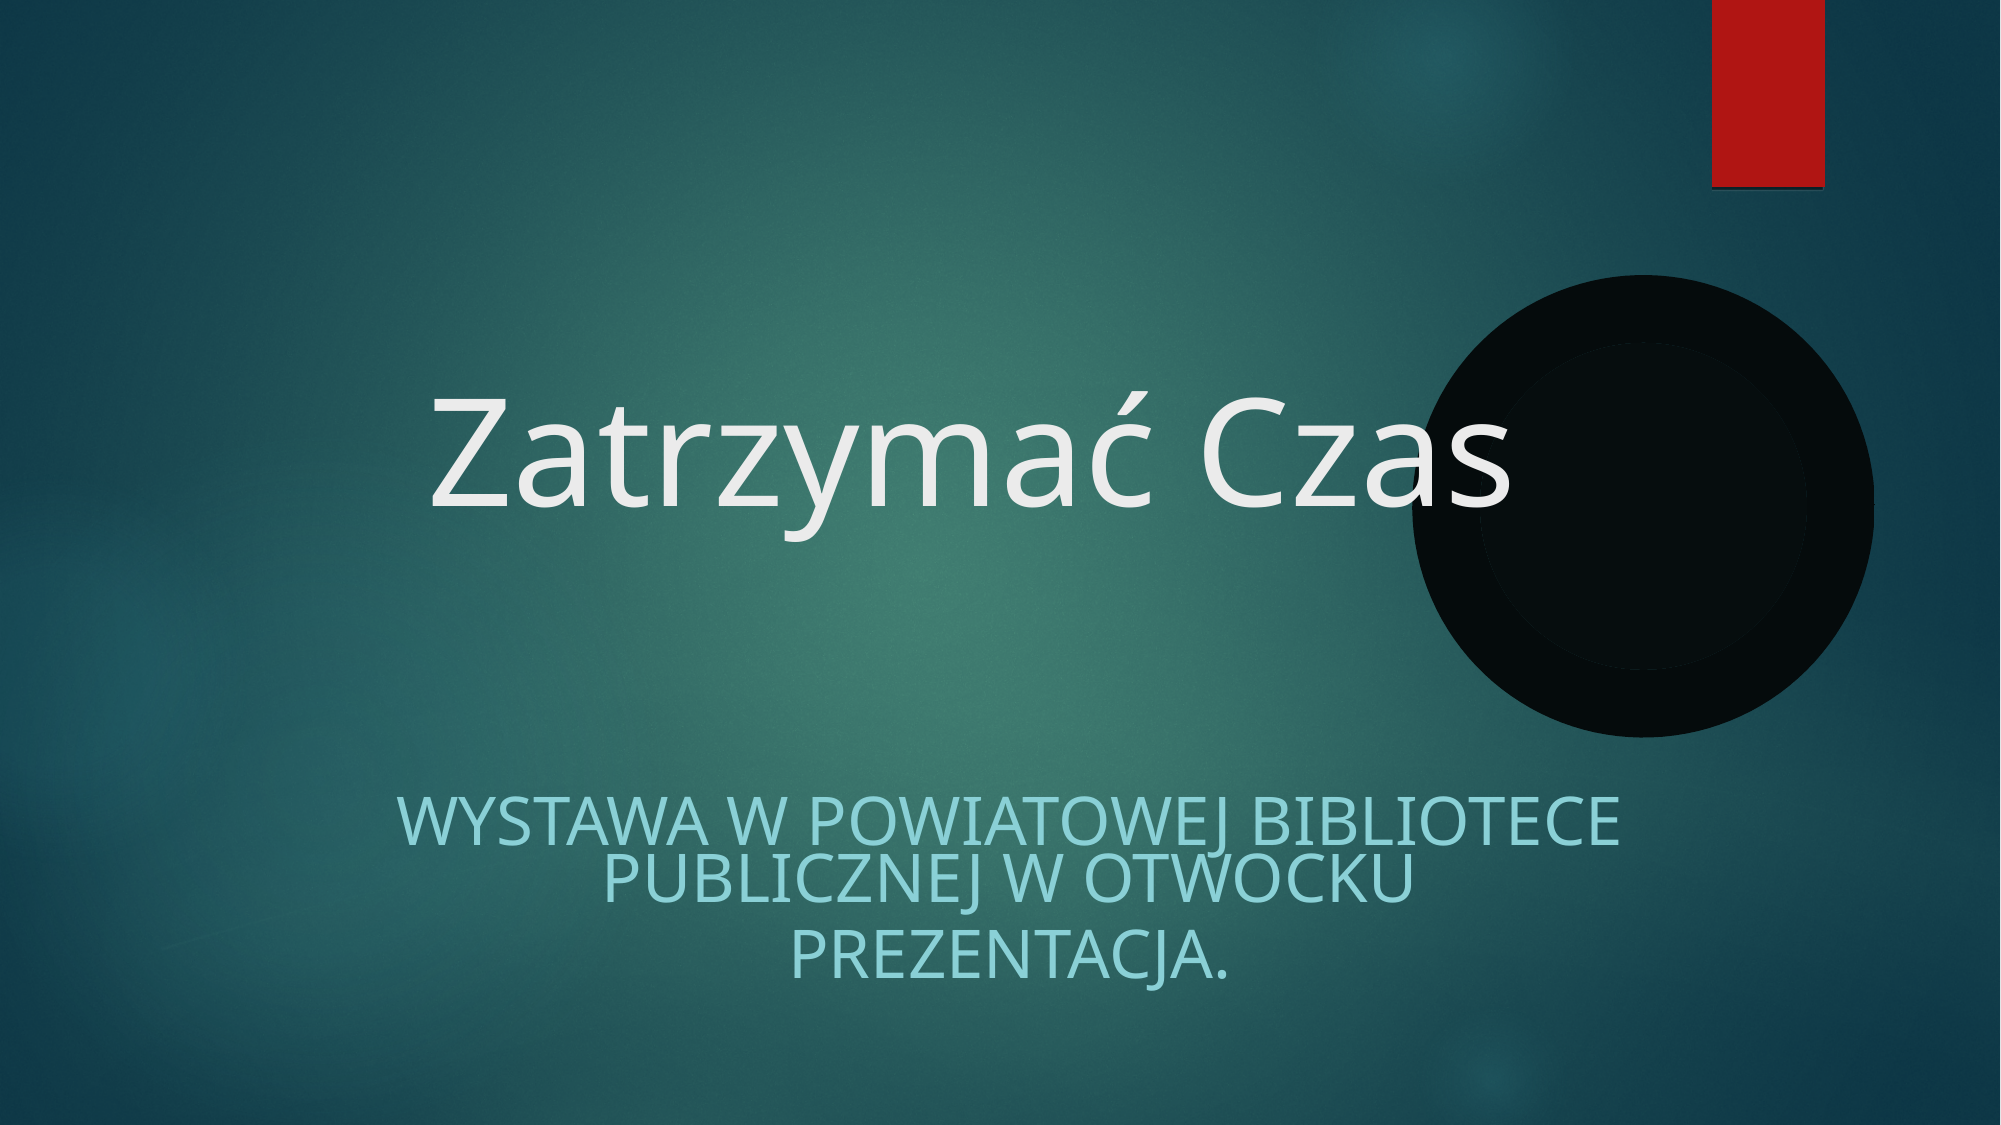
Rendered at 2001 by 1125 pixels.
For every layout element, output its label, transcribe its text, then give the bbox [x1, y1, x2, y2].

title Zatrzymać Czas [154, 45, 1790, 545]
subtitle Wystawa w Powiatowej Bibliotece Publicznej w Otwocku Prezentacja. [362, 692, 1658, 1001]
